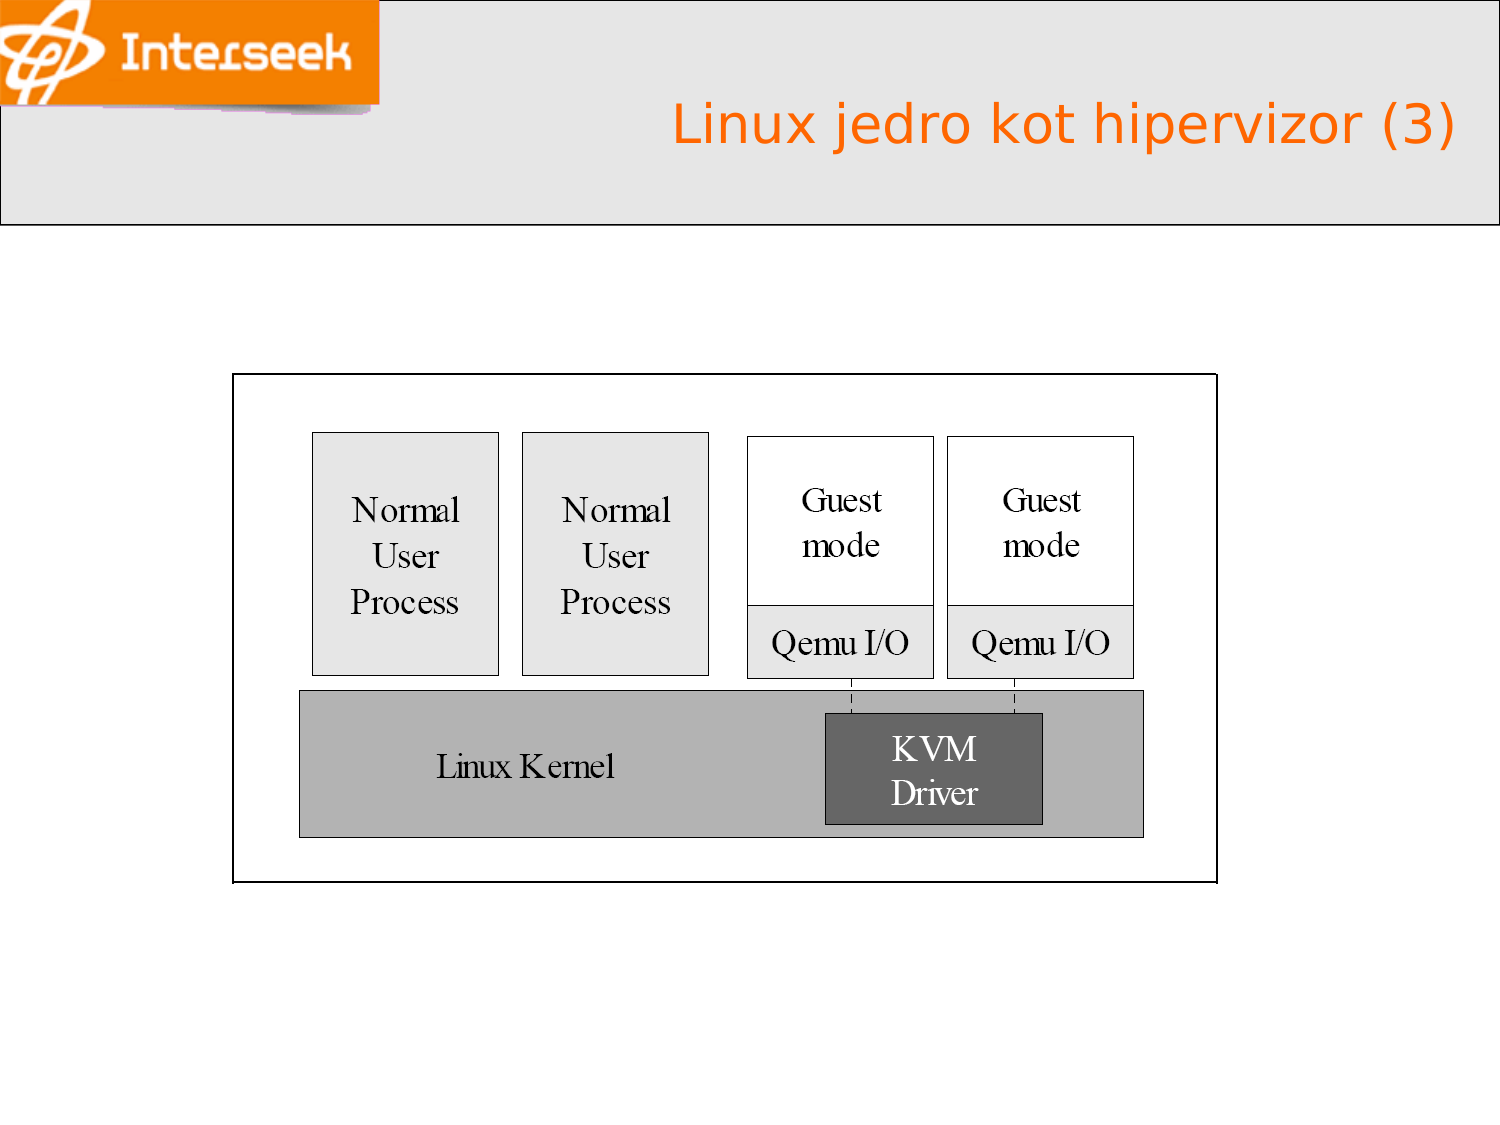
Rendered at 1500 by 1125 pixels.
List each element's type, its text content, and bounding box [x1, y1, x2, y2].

text_box [0, 0, 1500, 225]
picture [218, 361, 1241, 895]
title Linux jedro kot hipervizor (3) [430, 31, 1459, 220]
picture [0, 0, 410, 120]
